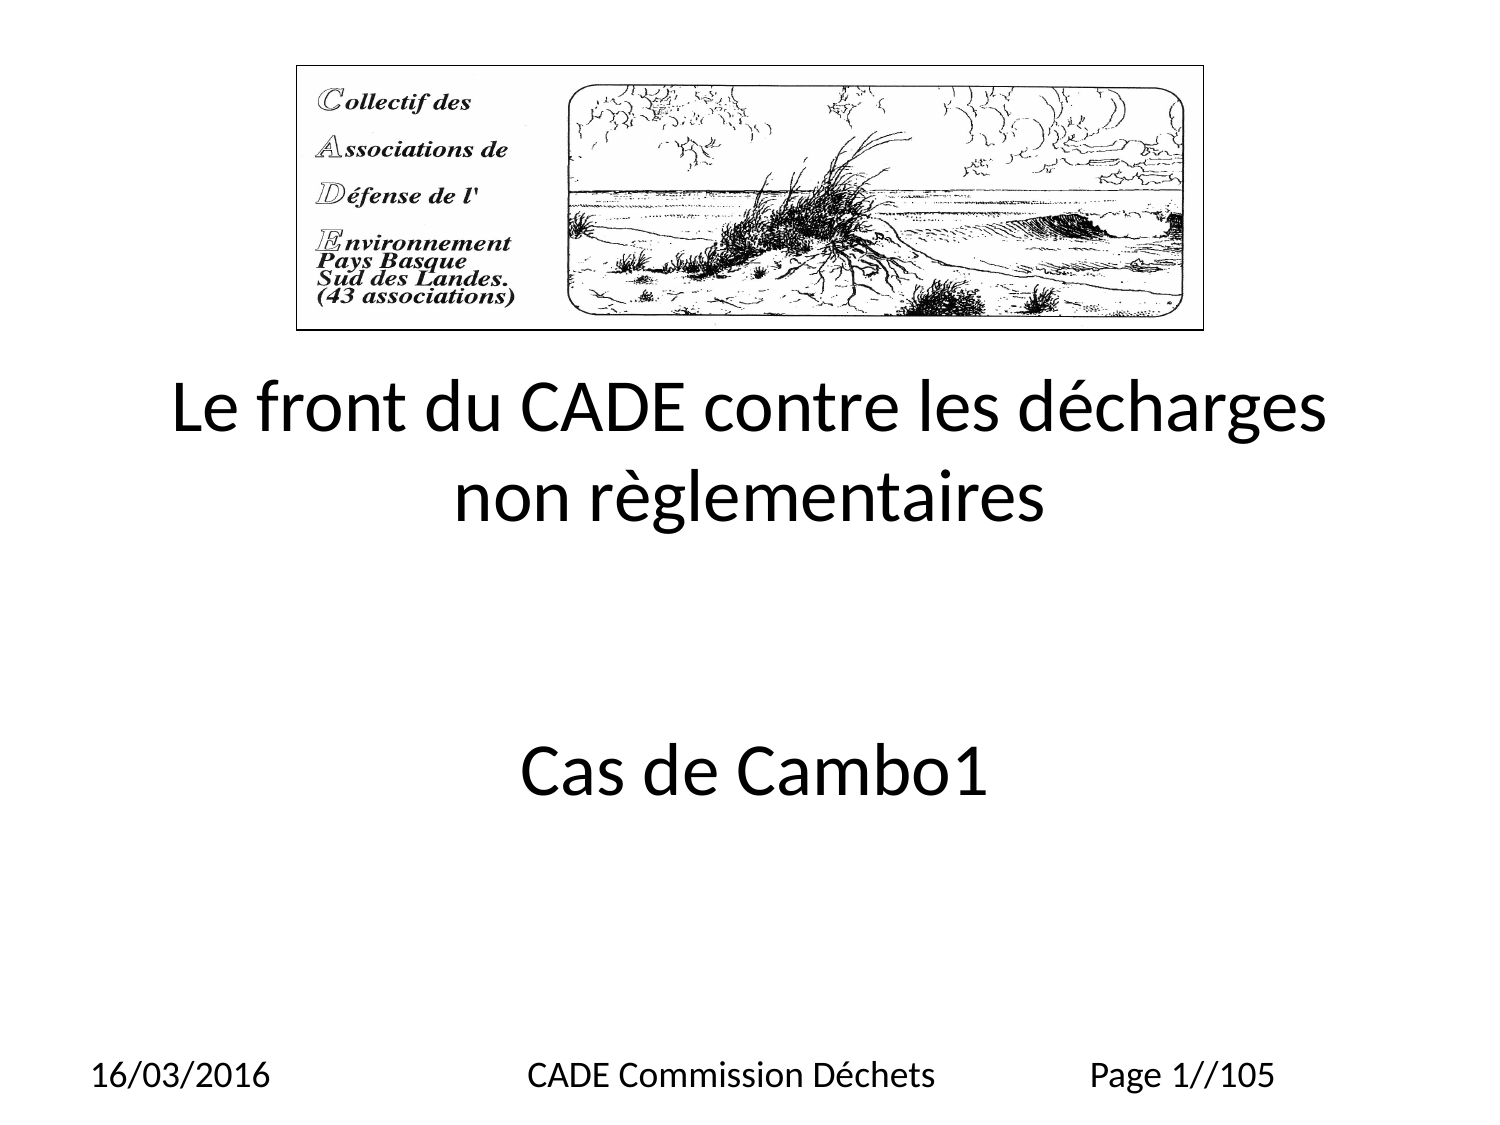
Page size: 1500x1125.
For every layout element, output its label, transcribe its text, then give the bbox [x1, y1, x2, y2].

slide_number Page <numéro>//105 [1074, 1042, 1425, 1103]
subtitle Cas de Cambo1 [230, 621, 1281, 909]
footer CADE Commission Déchets [512, 1042, 988, 1103]
slide_number 16/03/2016 [75, 1042, 425, 1103]
title Le front du CADE contre les décharges non règlementaires [112, 349, 1388, 591]
picture [297, 66, 1203, 329]
